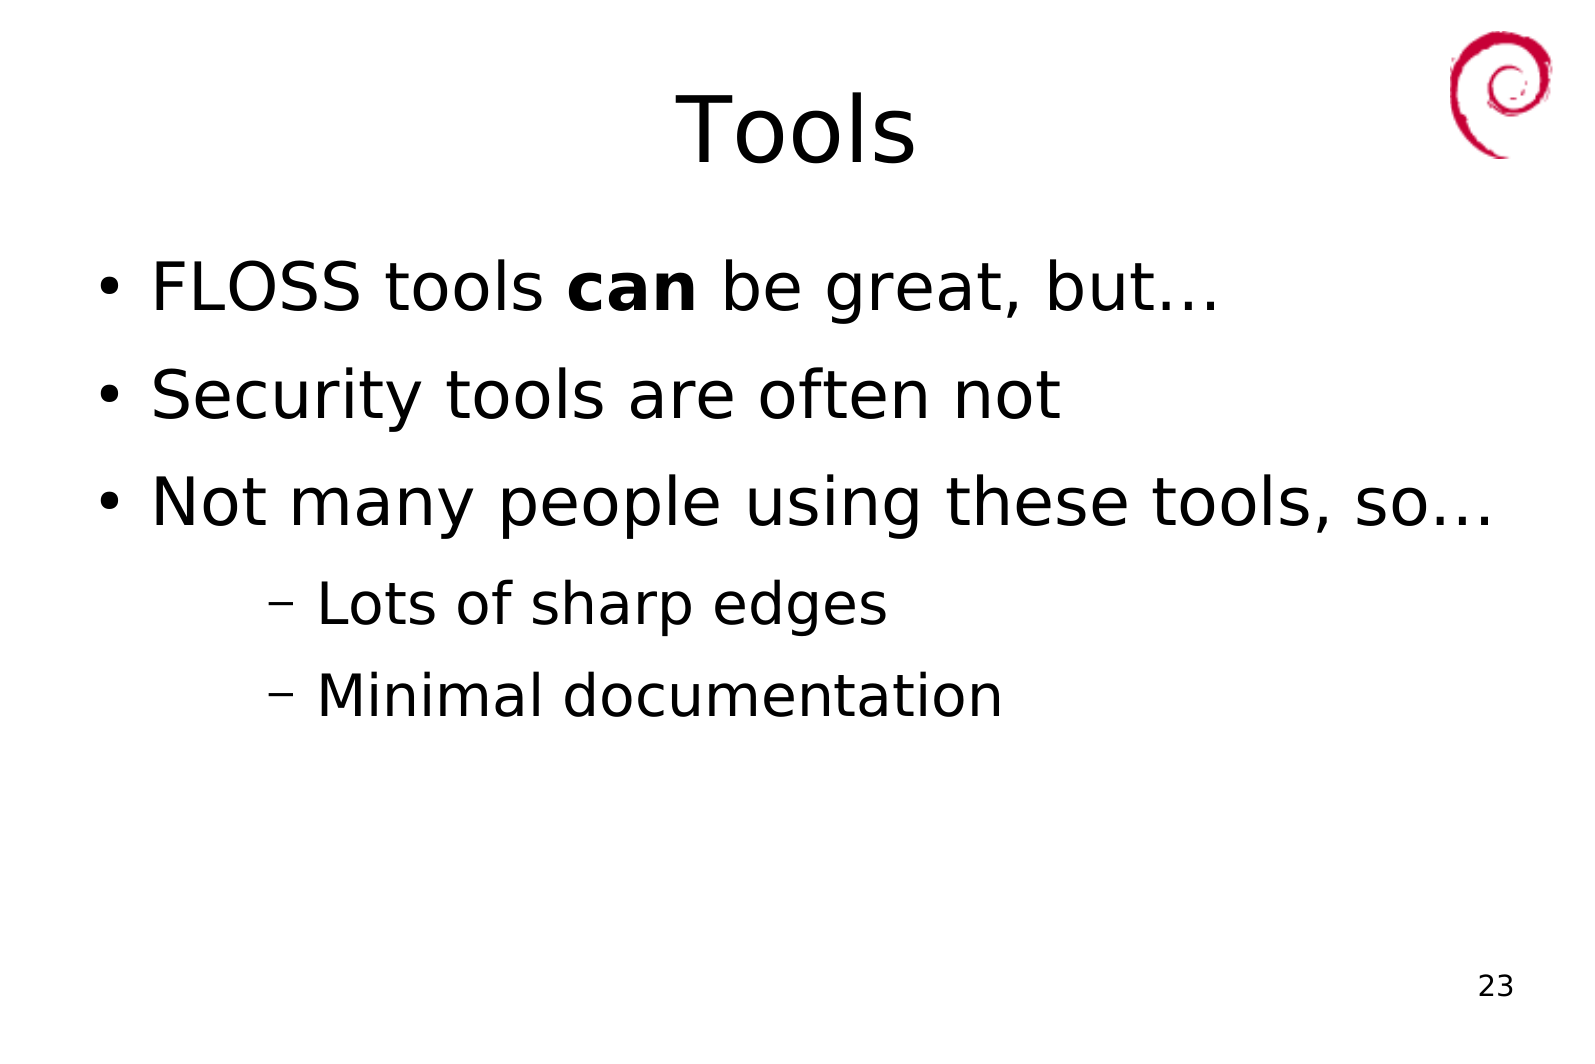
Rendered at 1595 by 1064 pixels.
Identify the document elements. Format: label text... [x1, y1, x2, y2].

picture [1450, 31, 1555, 159]
title Tools [79, 42, 1515, 220]
list FLOSS tools can be great, but… Security tools are often not Not many people using these tools, so… Lots of sharp edges Minimal documentation [79, 248, 1515, 951]
